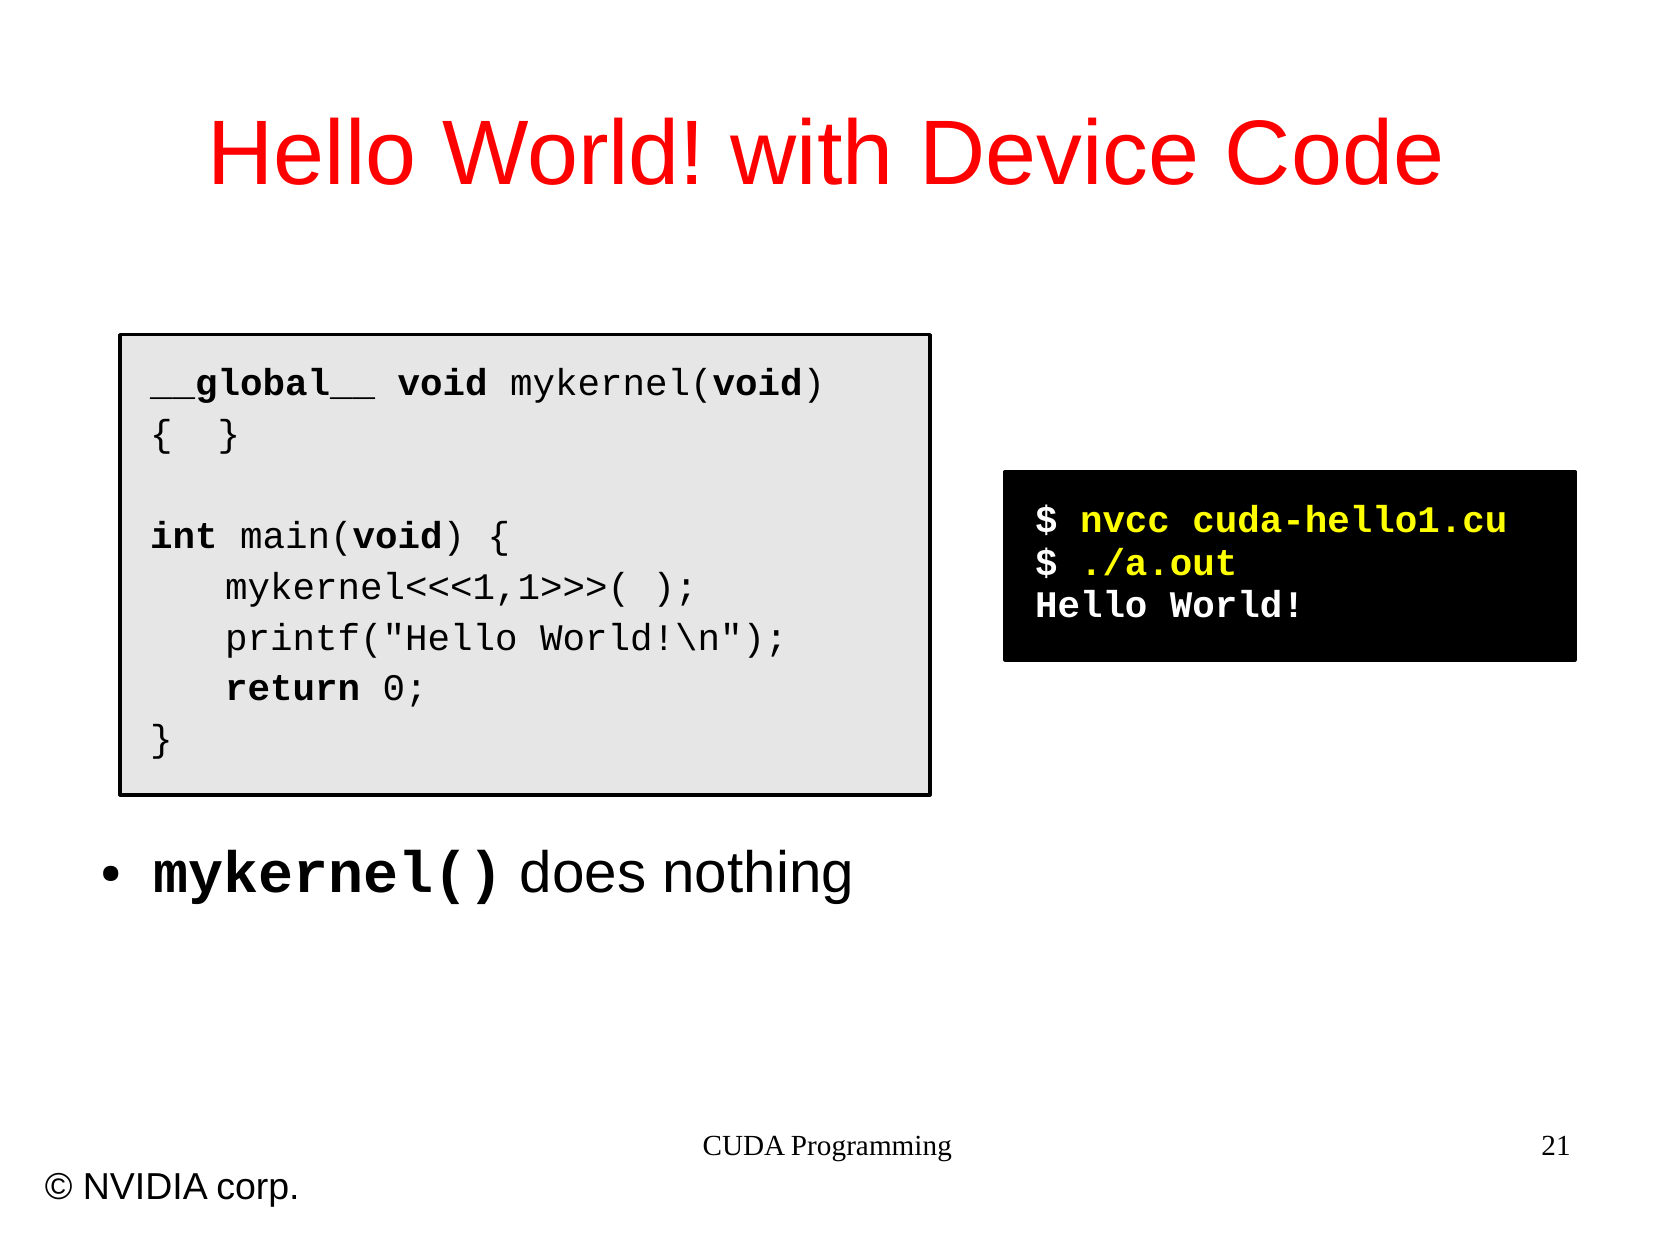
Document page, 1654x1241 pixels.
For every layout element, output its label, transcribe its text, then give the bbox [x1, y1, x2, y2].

title Hello World! with Device Code [82, 49, 1571, 257]
text_box © NVIDIA corp. [30, 1158, 331, 1216]
text_box $ nvcc cuda-hello1.cu $ ./a.out Hello World! [1005, 471, 1576, 661]
text_box __global__ void mykernel(void) { } int main(void) { mykernel<<<1,1>>>( ); printf("Hello World!\n"); return 0; } [120, 334, 931, 796]
list mykernel() does nothing [82, 840, 1571, 1109]
